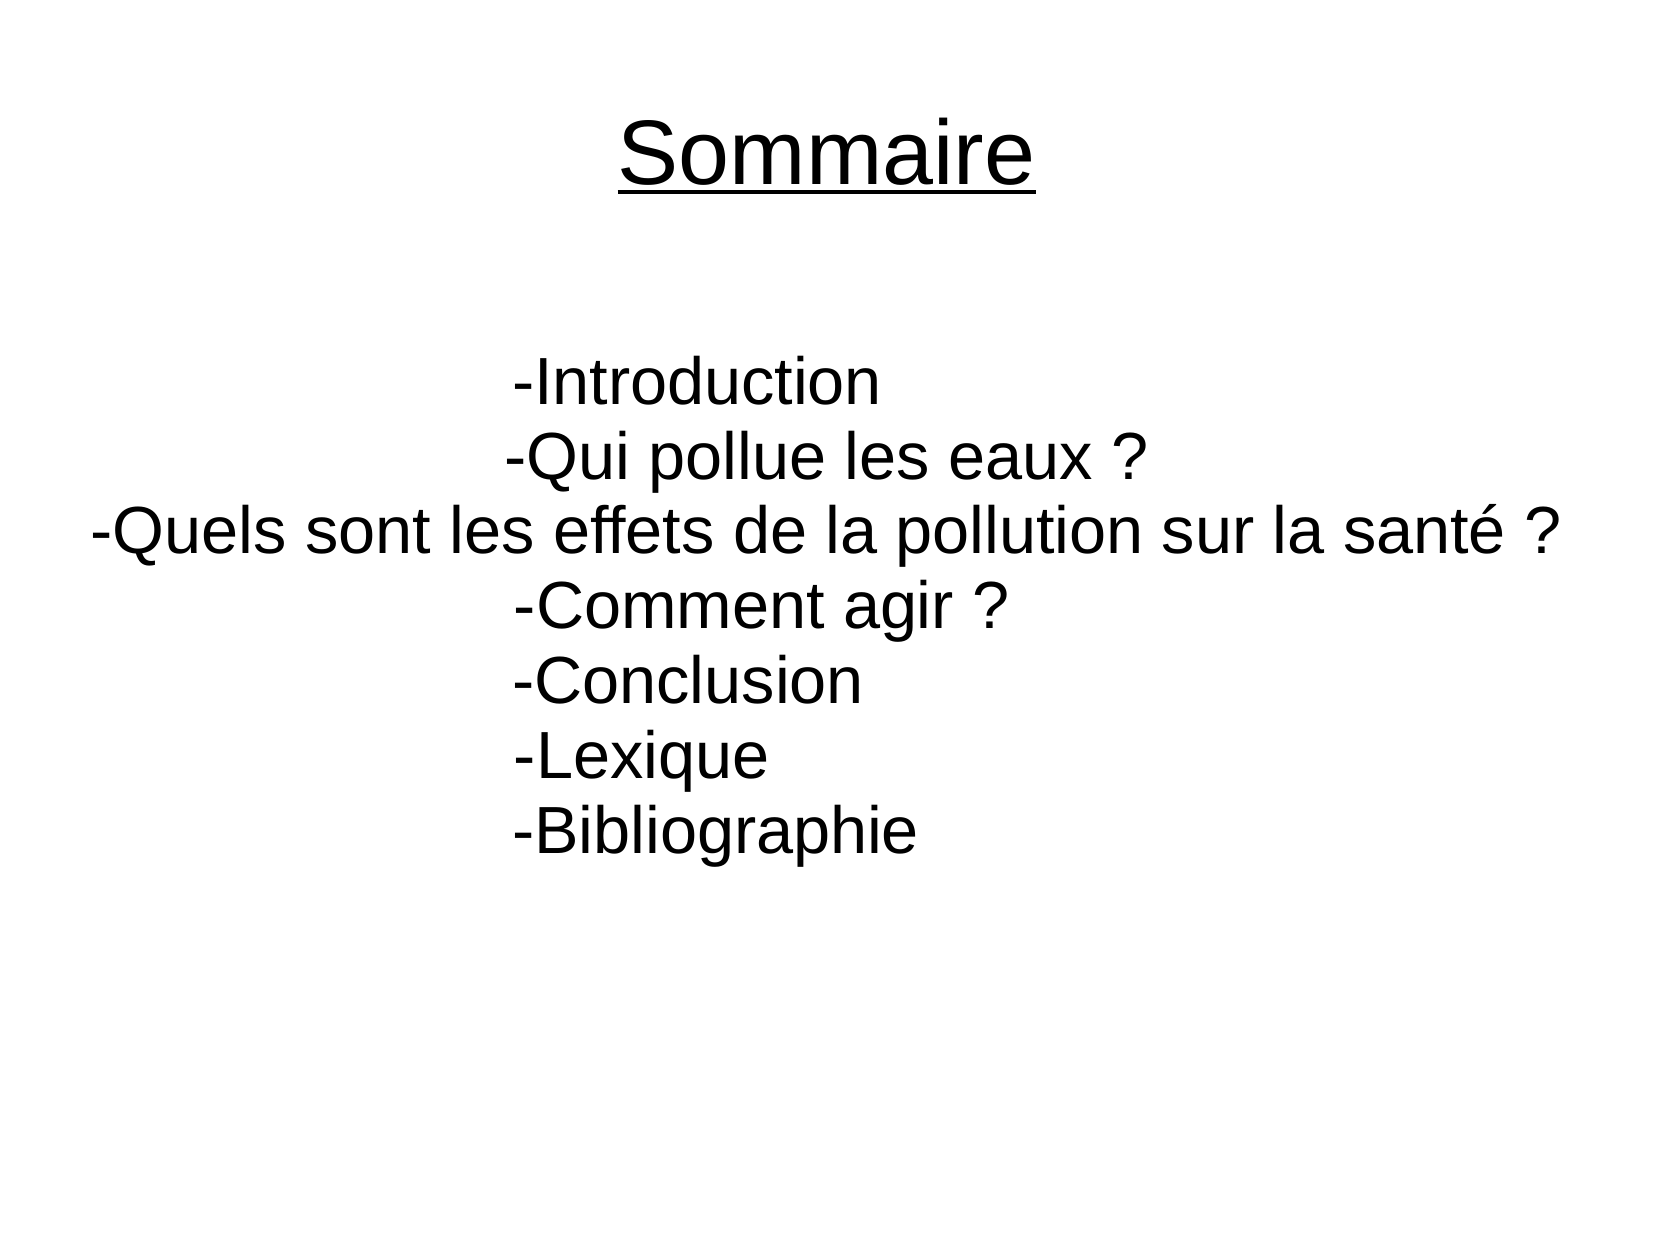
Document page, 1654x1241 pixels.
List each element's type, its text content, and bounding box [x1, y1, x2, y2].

title Sommaire [82, 49, 1571, 257]
subtitle -Introduction -Qui pollue les eaux ? -Quels sont les effets de la pollution sur la santé ? -Comment agir ? -Conclusion -Lexique -Bibliographie [82, 283, 1571, 1003]
